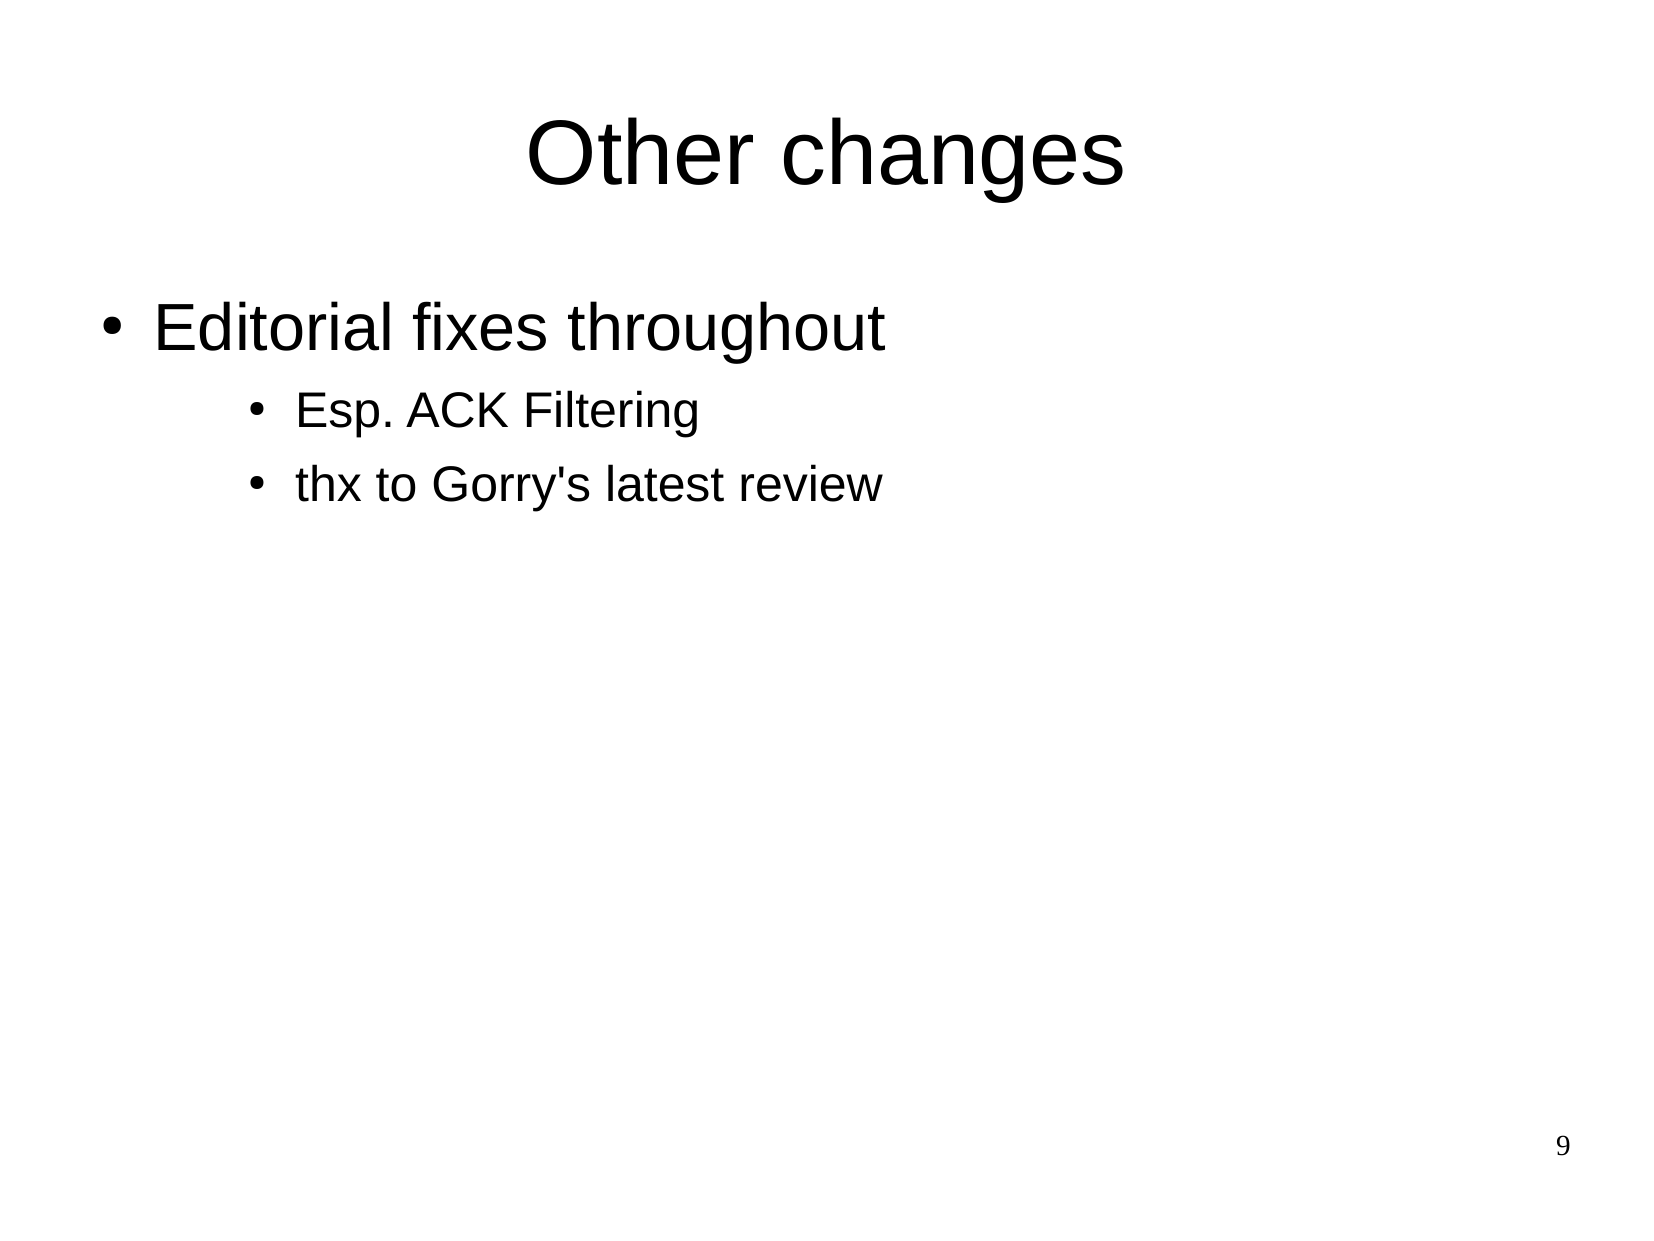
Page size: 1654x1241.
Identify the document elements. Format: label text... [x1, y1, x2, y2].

list Editorial fixes throughout Esp. ACK Filtering thx to Gorry's latest review [82, 290, 1571, 1010]
title Other changes [82, 49, 1571, 257]
